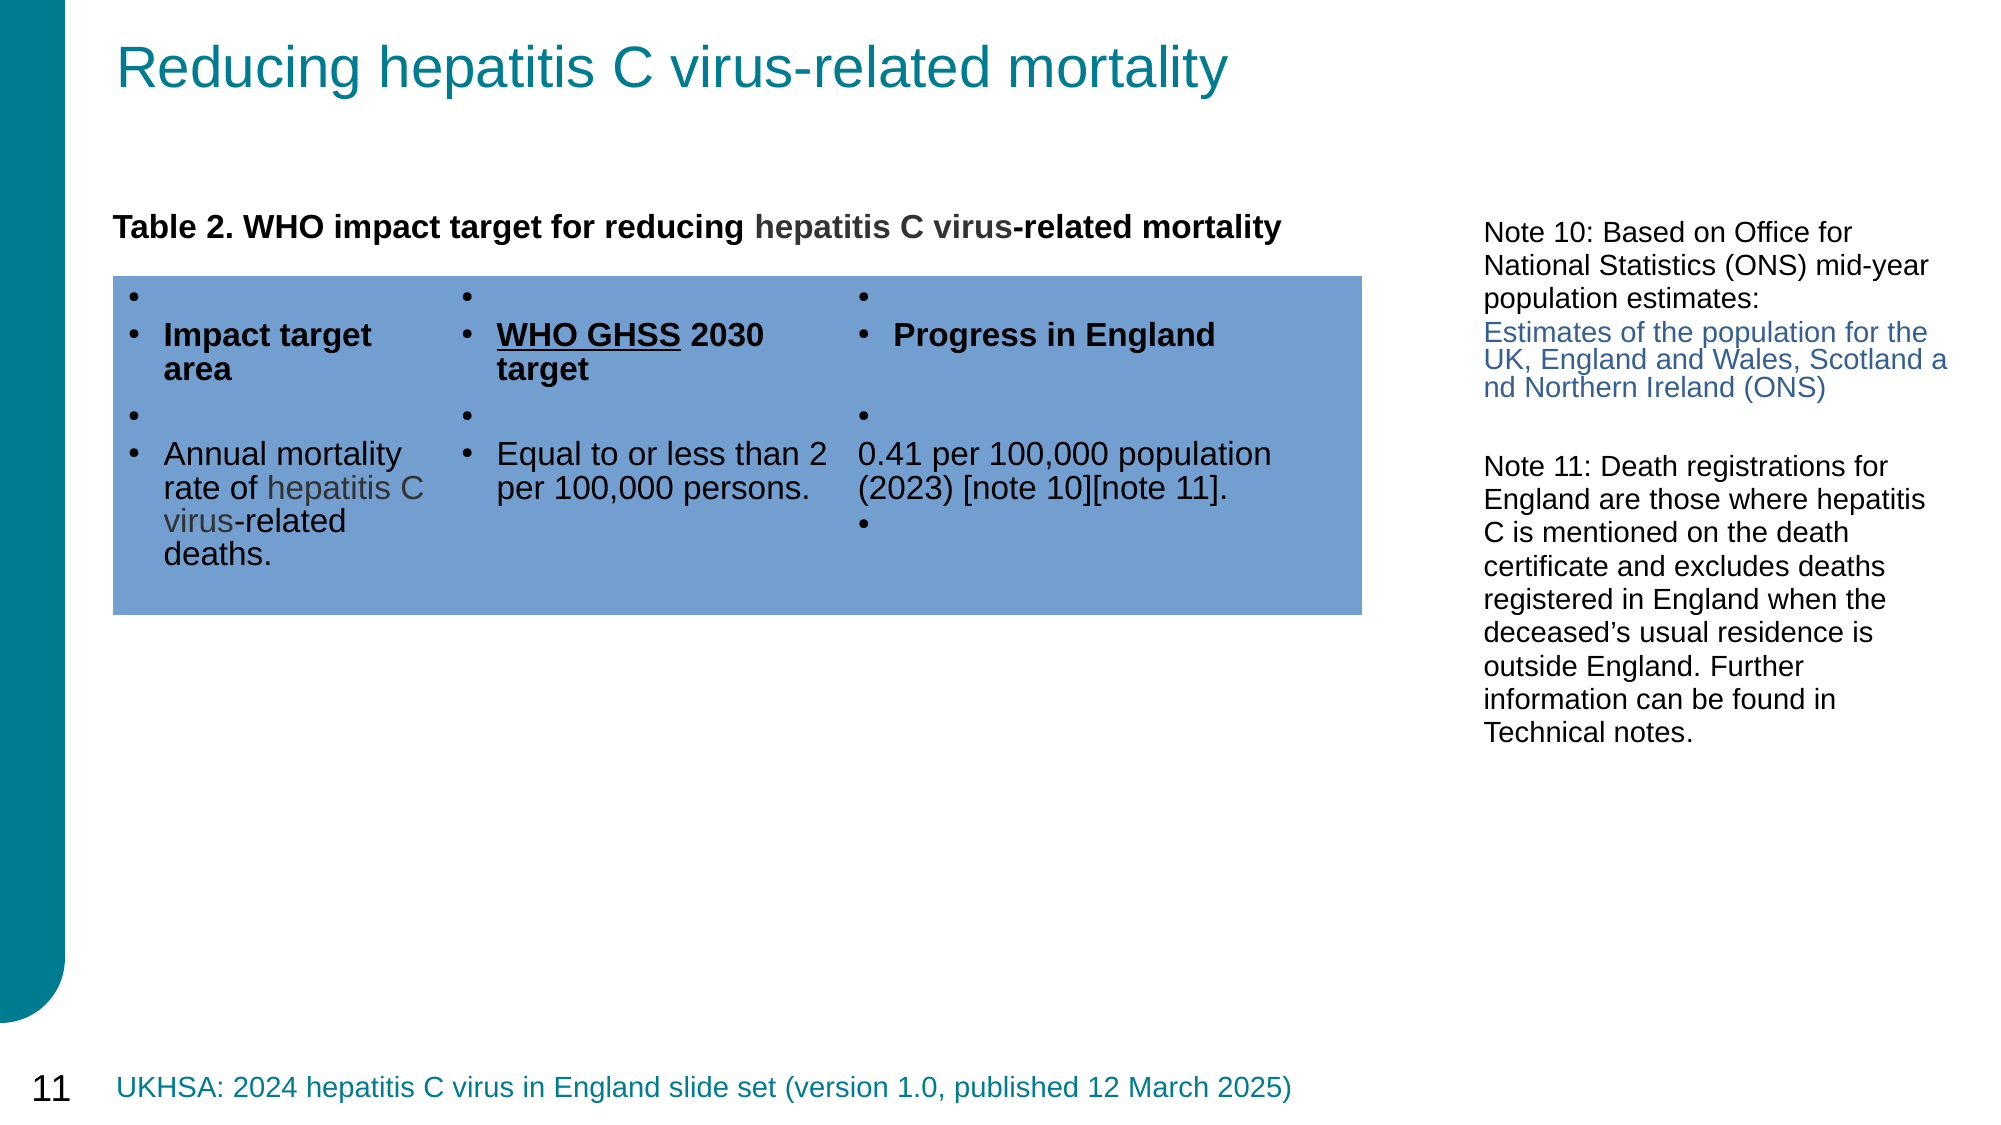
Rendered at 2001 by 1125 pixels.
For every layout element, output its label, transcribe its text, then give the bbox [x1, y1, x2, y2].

table_cell Equal to or less than 2 per 100,000 persons. [447, 395, 843, 615]
text_box Note 10: Based on Office for National Statistics (ONS) mid-year population estimates: Estimates of the population for the UK, England and Wales, Scotland and Northern Ireland (ONS) Note 11: Death registrations for England are those where hepatitis C is mentioned on the death certificate and excludes deaths registered in England when the deceased’s usual residence is outside England. Further information can be found in Technical notes. [1468, 207, 1966, 740]
text_box Table 2. WHO impact target for reducing hepatitis C virus-related mortality [97, 208, 1468, 255]
table_cell 0.41 per 100,000 population (2023) [note 10][note 11]. [843, 395, 1362, 615]
table_header WHO GHSS 2030 target [447, 276, 843, 395]
text_box [3, 1055, 102, 1116]
text_box UKHSA: 2024 hepatitis C virus in England slide set (version 1.0, published 12 March 2025) [101, 1056, 1743, 1116]
title Reducing hepatitis C virus-related mortality [101, 29, 1926, 129]
table_header Impact target area [113, 276, 447, 395]
table_cell Annual mortality rate of hepatitis C virus-related deaths. [113, 395, 447, 615]
table_header Progress in England [843, 276, 1362, 395]
